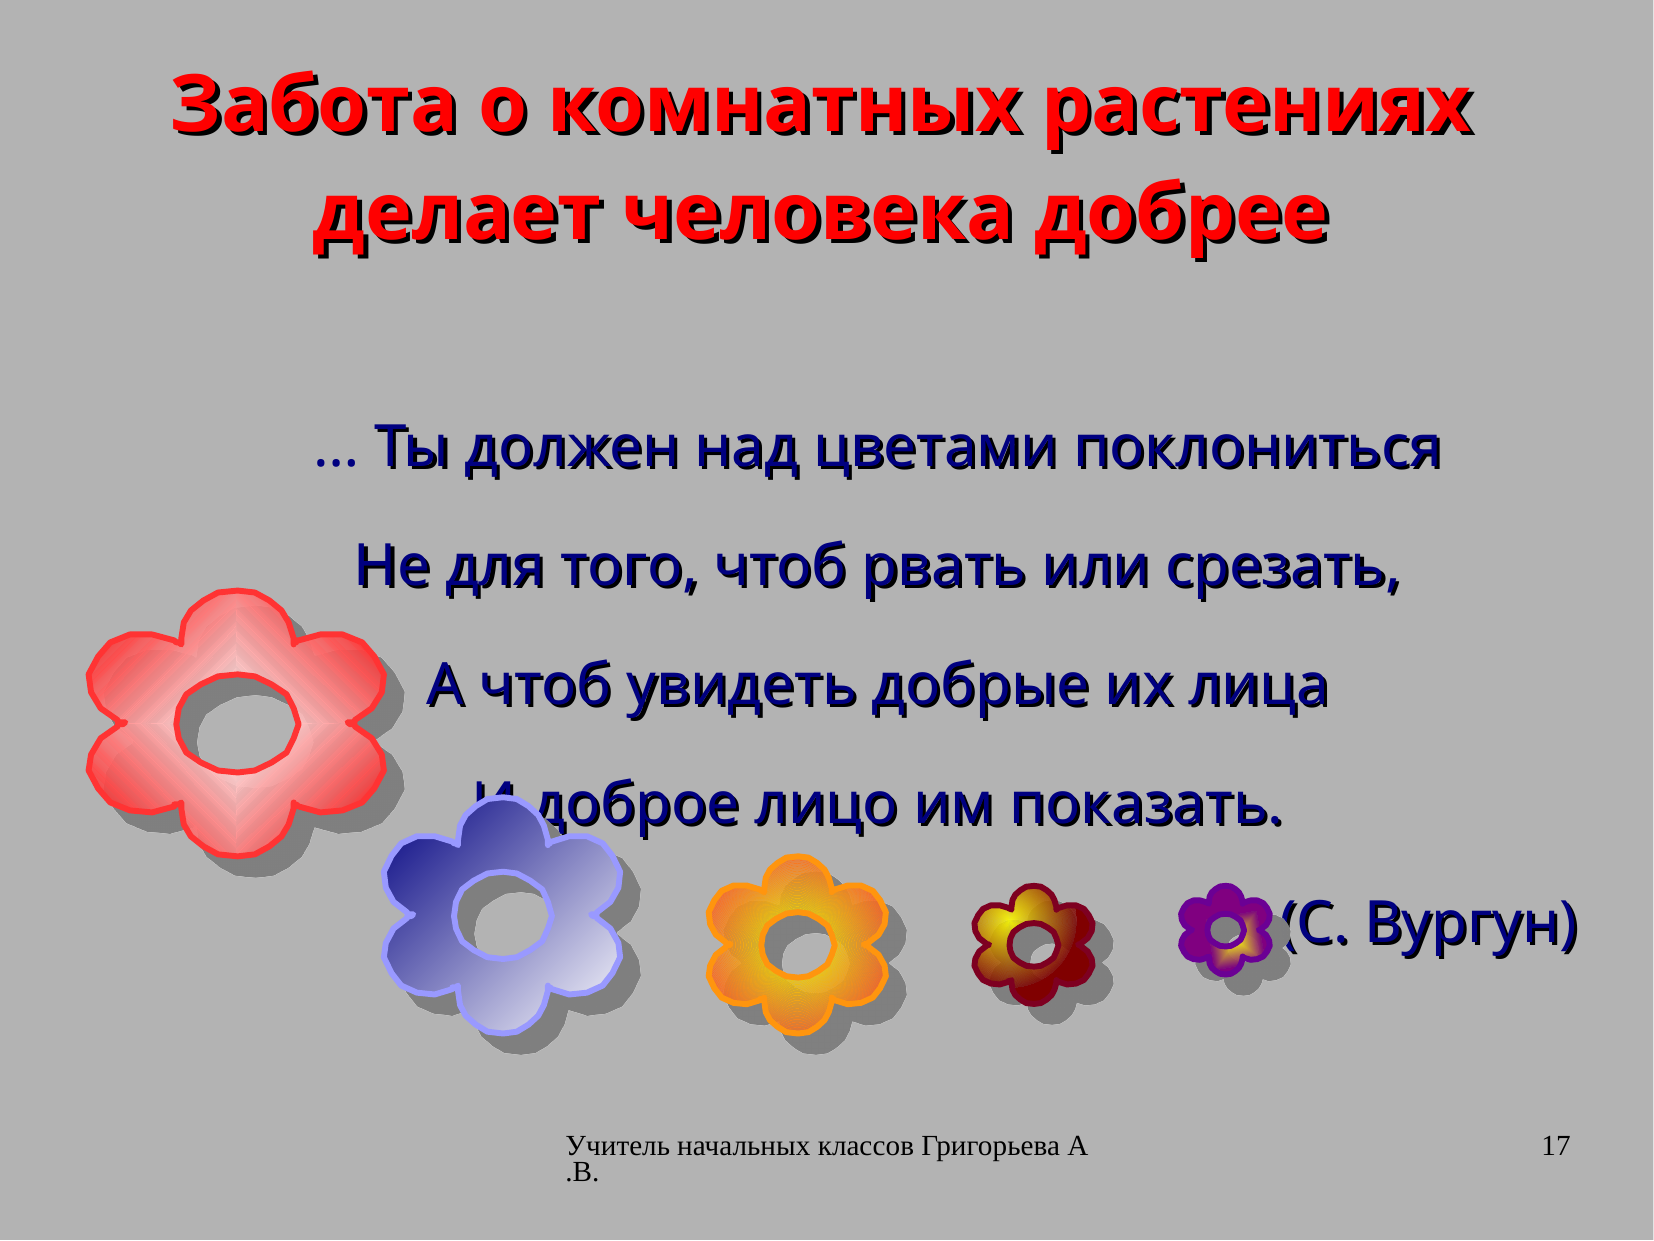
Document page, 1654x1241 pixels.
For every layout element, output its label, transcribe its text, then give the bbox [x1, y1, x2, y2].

text_box … Ты должен над цветами поклониться Не для того, чтоб рвать или срезать, А чтоб увидеть добрые их лица И доброе лицо им показать. (С. Вургун) [59, 354, 1595, 1063]
text_box [88, 590, 384, 857]
text_box [708, 856, 886, 1034]
text_box [974, 885, 1093, 1004]
text_box [383, 797, 621, 1034]
title Забота о комнатных растениях делает человека добрее [76, 59, 1565, 251]
text_box [1181, 885, 1270, 975]
